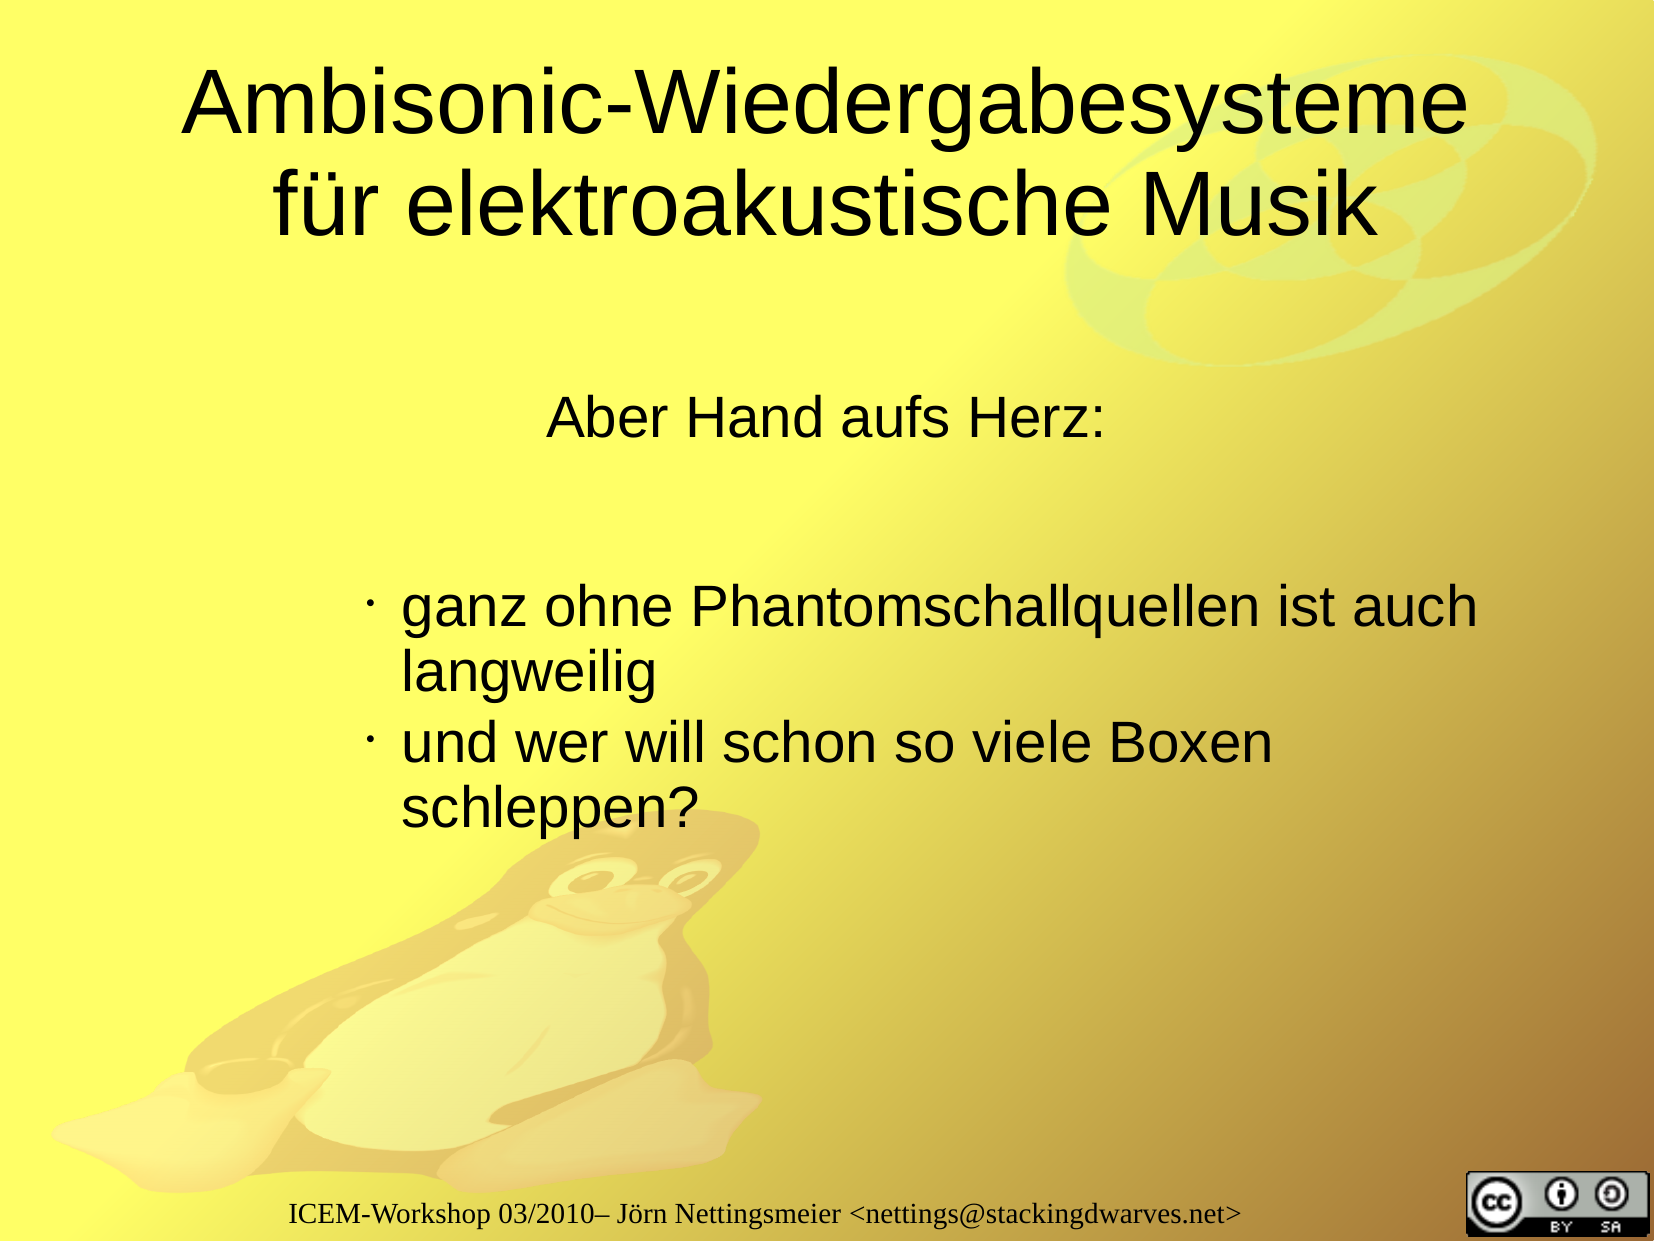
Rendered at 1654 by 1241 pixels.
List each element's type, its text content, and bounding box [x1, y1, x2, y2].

list Aber Hand aufs Herz: ganz ohne Phantomschallquellen ist auch langweilig und wer will schon so viele Boxen schleppen? [82, 290, 1571, 1109]
title Ambisonic-Wiedergabesysteme für elektroakustische Musik [82, 39, 1571, 267]
picture [1466, 1171, 1650, 1237]
